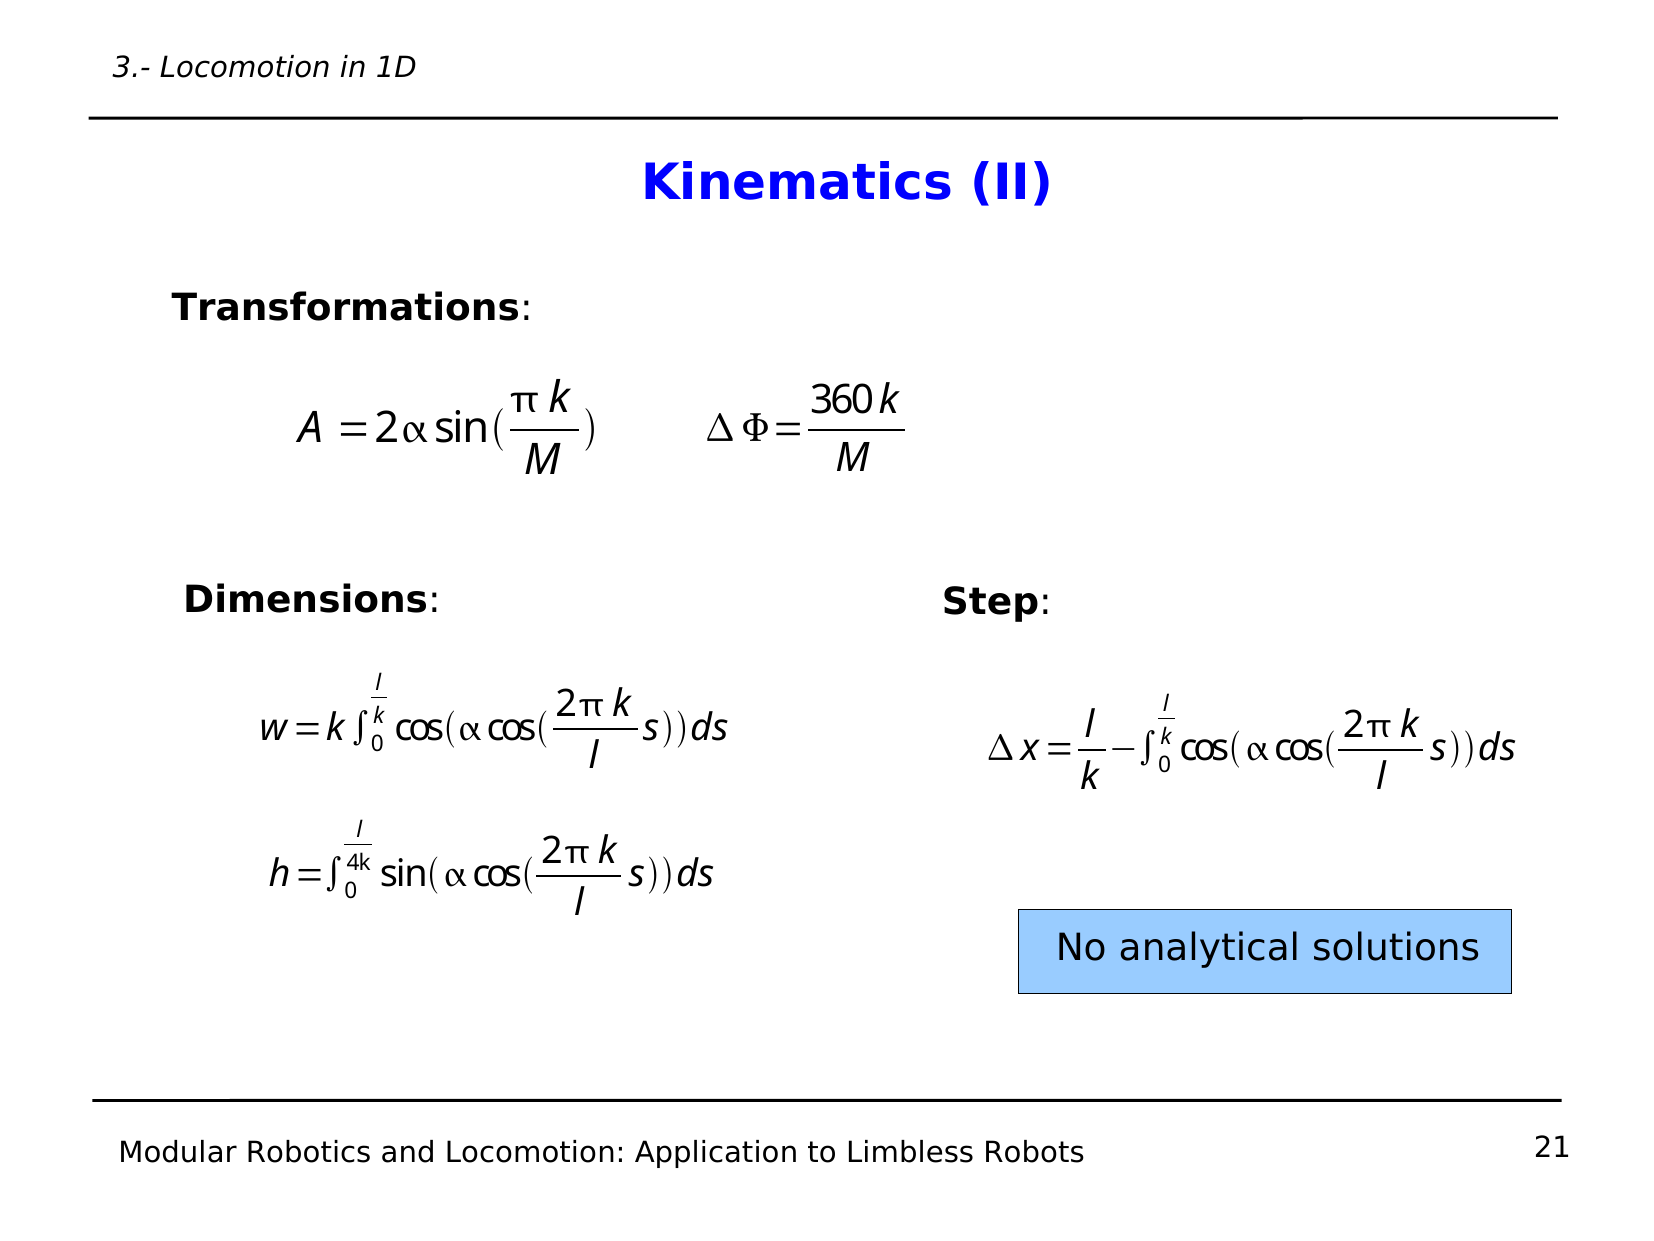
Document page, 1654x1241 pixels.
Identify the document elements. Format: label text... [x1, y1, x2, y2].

chart [287, 371, 606, 486]
text_box Step: [915, 572, 1090, 631]
text_box Kinematics (II) [626, 145, 1061, 220]
chart [259, 815, 725, 927]
text_box Modular Robotics and Locomotion: Application to Limbless Robots [103, 1128, 1101, 1178]
chart [978, 689, 1527, 801]
chart [695, 375, 917, 482]
text_box Transformations: [144, 278, 555, 337]
chart [247, 668, 740, 780]
text_box Dimensions: [156, 570, 476, 629]
text_box [1018, 909, 1512, 994]
text_box 3.- Locomotion in 1D [97, 42, 433, 93]
text_box No analytical solutions [1041, 918, 1488, 978]
